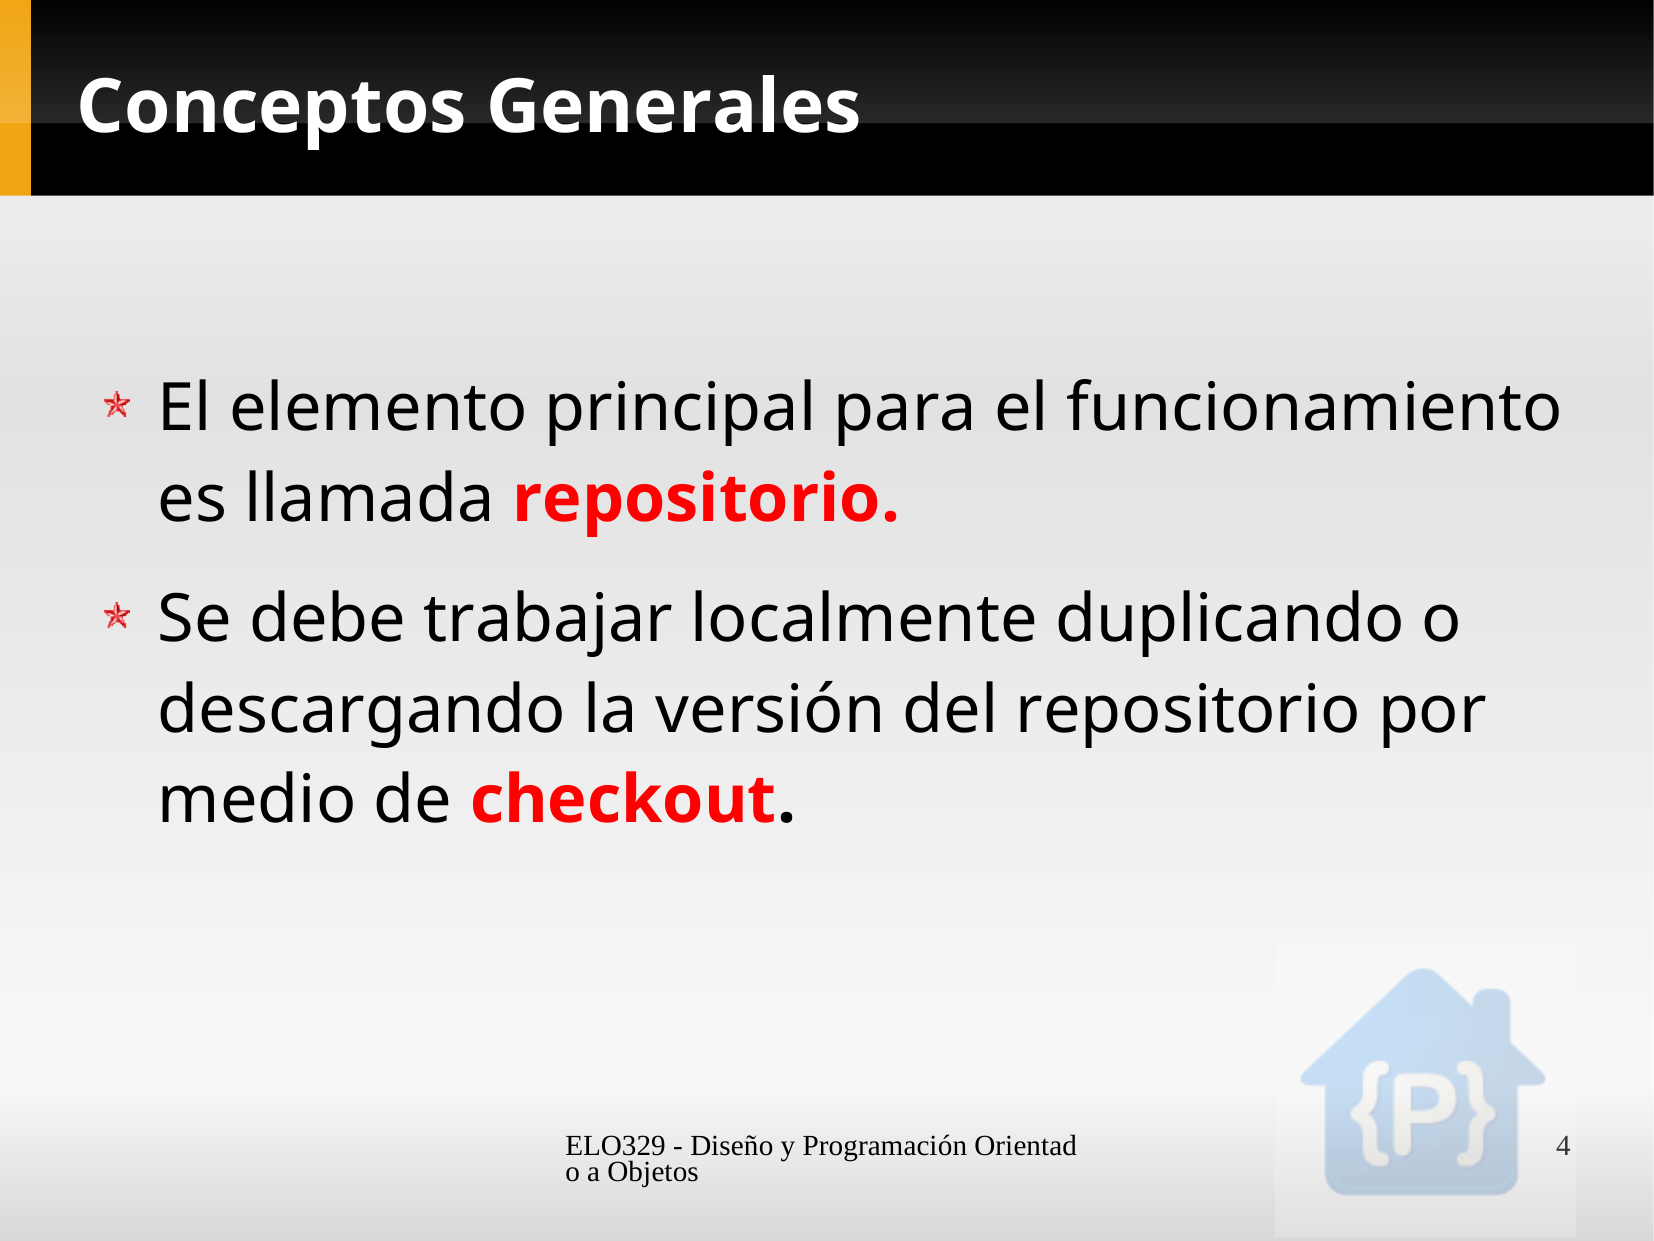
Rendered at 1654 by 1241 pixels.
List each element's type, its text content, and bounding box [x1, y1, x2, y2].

title Conceptos Generales [76, 0, 1565, 208]
picture [0, 0, 1654, 1241]
list El elemento principal para el funcionamiento es llamada repositorio. Se debe trabajar localmente duplicando o descargando la versión del repositorio por medio de checkout. [86, 359, 1576, 1178]
